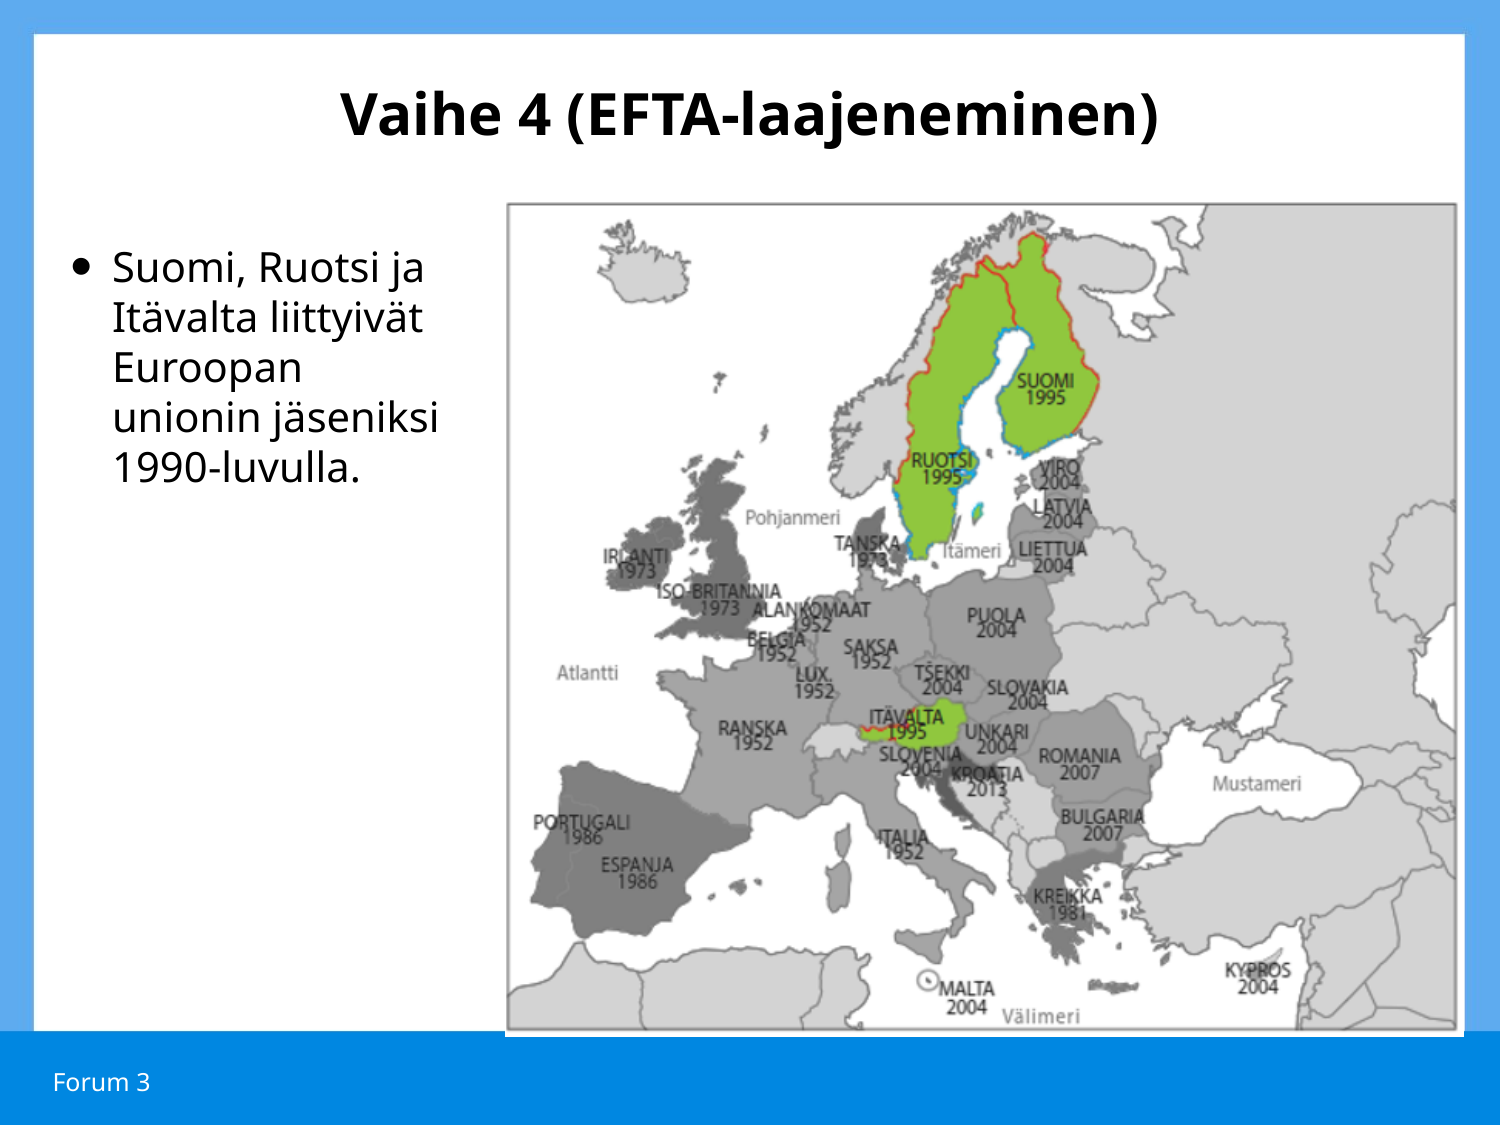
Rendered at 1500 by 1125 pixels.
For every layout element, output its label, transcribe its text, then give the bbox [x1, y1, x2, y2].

list Suomi, Ruotsi ja Itävalta liittyivät Euroopan unionin jäseniksi 1990-luvulla. [55, 225, 472, 964]
title Vaihe 4 (EFTA-laajeneminen) [112, 37, 1388, 188]
picture [0, 0, 1500, 1125]
